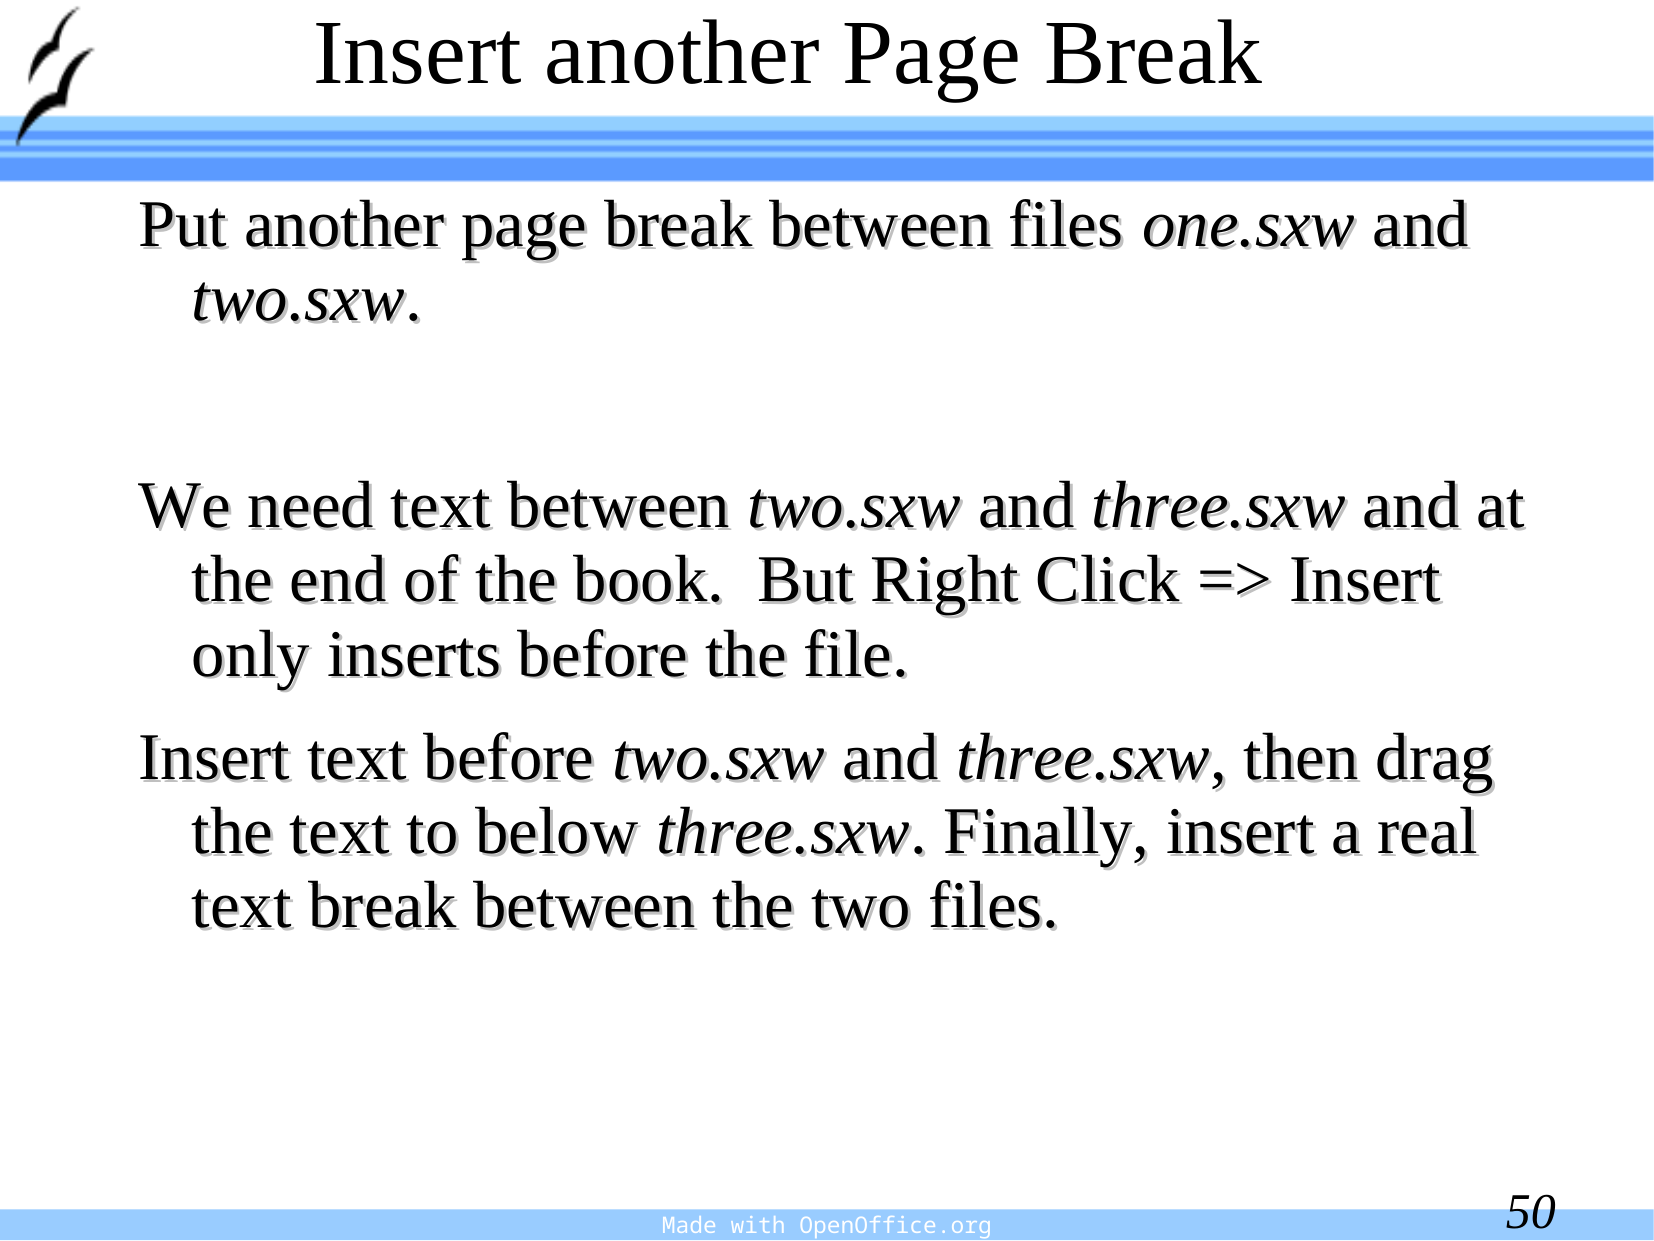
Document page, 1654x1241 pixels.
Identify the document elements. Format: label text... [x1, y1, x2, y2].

title Insert another Page Break [94, 0, 1507, 117]
list Put another page break between files one.sxw and two.sxw. We need text between two.sxw and three.sxw and at the end of the book. But Right Click => Insert only inserts before the file. Insert text before two.sxw and three.sxw, then drag the text to below three.sxw. Finally, insert a real text break between the two files. [120, 187, 1533, 1195]
picture [0, 0, 1654, 188]
